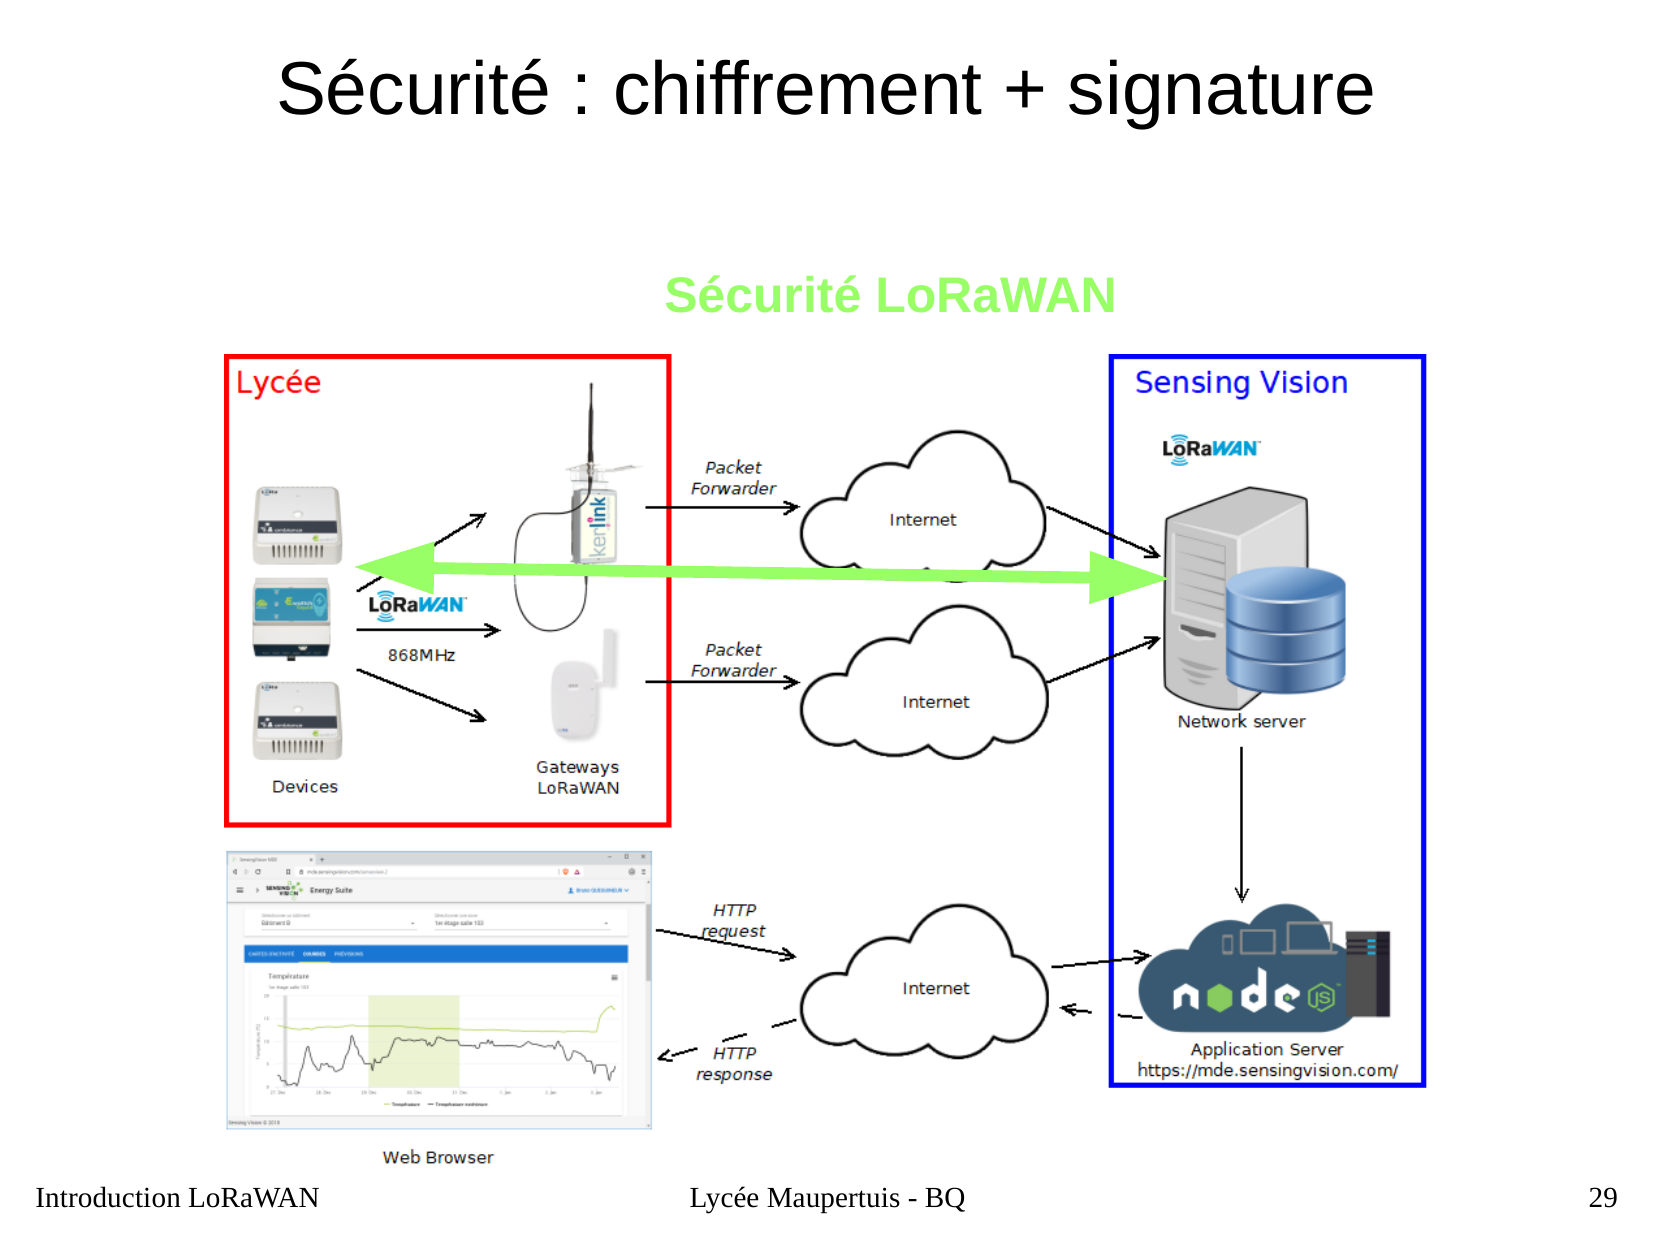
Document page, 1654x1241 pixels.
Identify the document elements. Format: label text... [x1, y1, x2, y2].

text_box Sécurité LoRaWAN [649, 259, 1146, 331]
picture [224, 354, 1429, 1170]
title Sécurité : chiffrement + signature [35, 35, 1619, 142]
